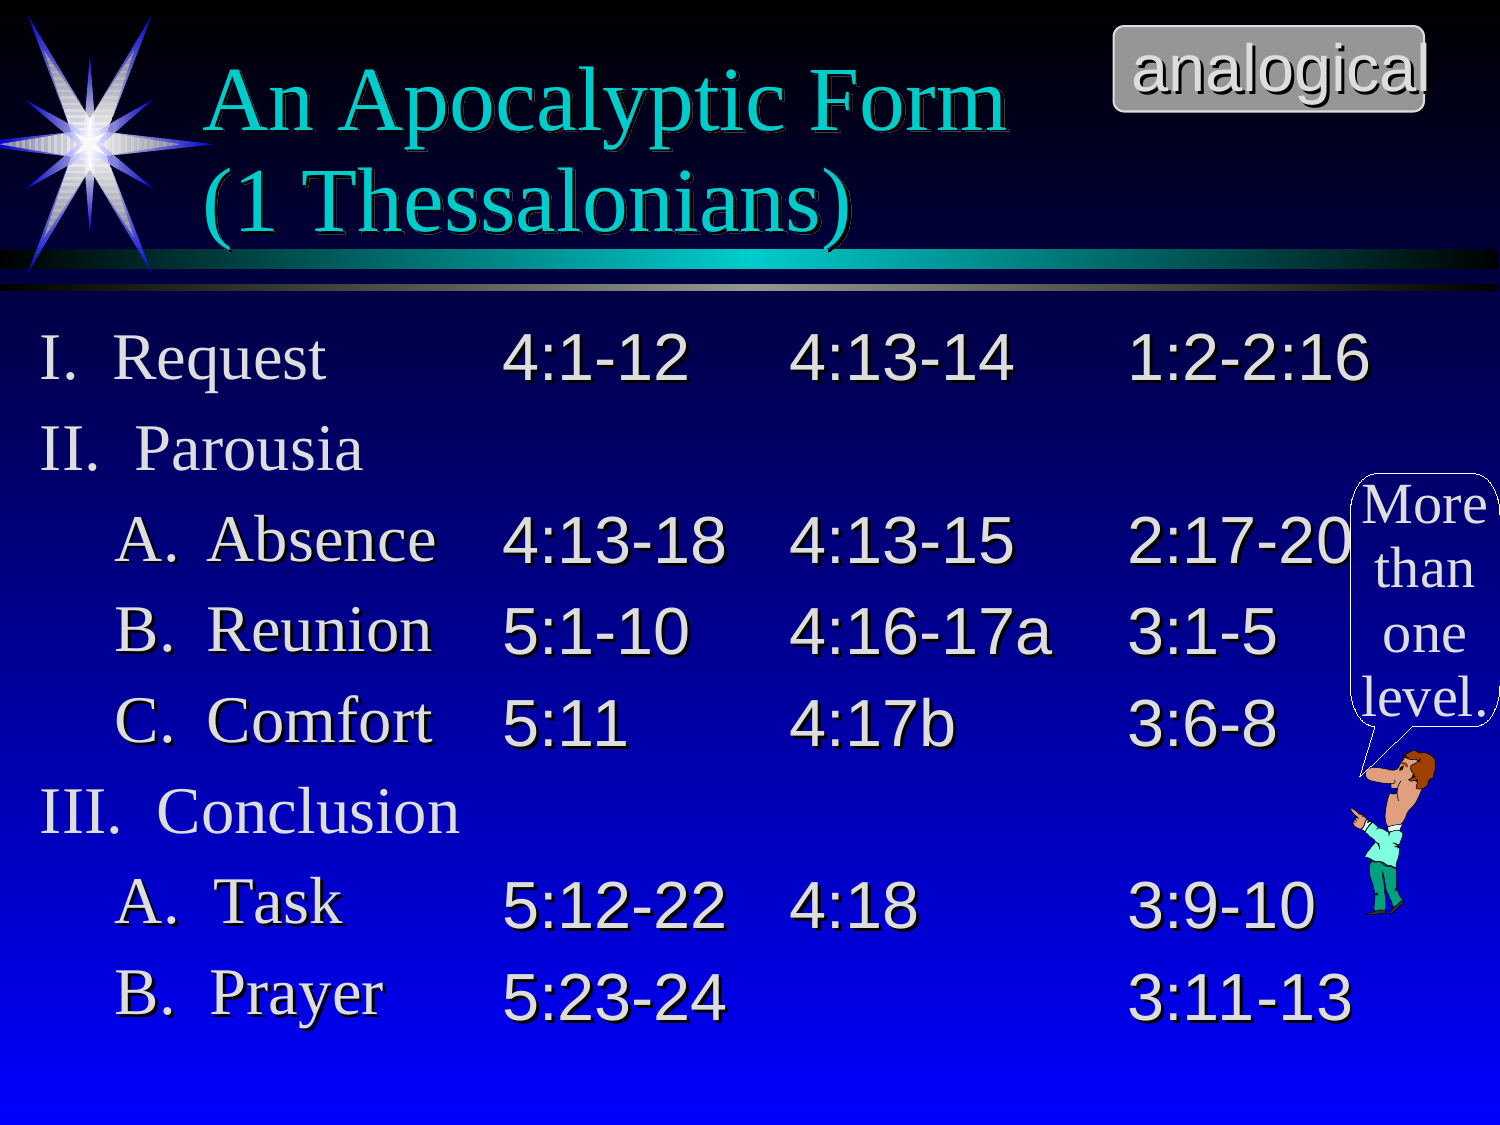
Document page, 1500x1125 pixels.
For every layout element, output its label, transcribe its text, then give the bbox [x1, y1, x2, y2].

chart [1350, 750, 1437, 916]
title An Apocalyptic Form (1 Thessalonians) [187, 40, 1463, 260]
list I. Request II. Parousia A. Absence B. Reunion C. Comfort III. Conclusion A. Task B. Prayer [24, 312, 501, 1063]
text_box More than one level. [1350, 473, 1500, 777]
text_box 4:13-14 4:13-15 4:16-17a 4:17b 4:18 [813, 312, 1101, 951]
text_box analogical [1113, 26, 1424, 112]
text_box 1:2-2:16 2:17-20 3:1-5 3:6-8 3:9-10 3:11-13 [1112, 312, 1438, 1043]
text_box 4:1-12 4:13-18 5:1-10 5:11 5:12-22 5:23-24 [487, 312, 813, 1043]
